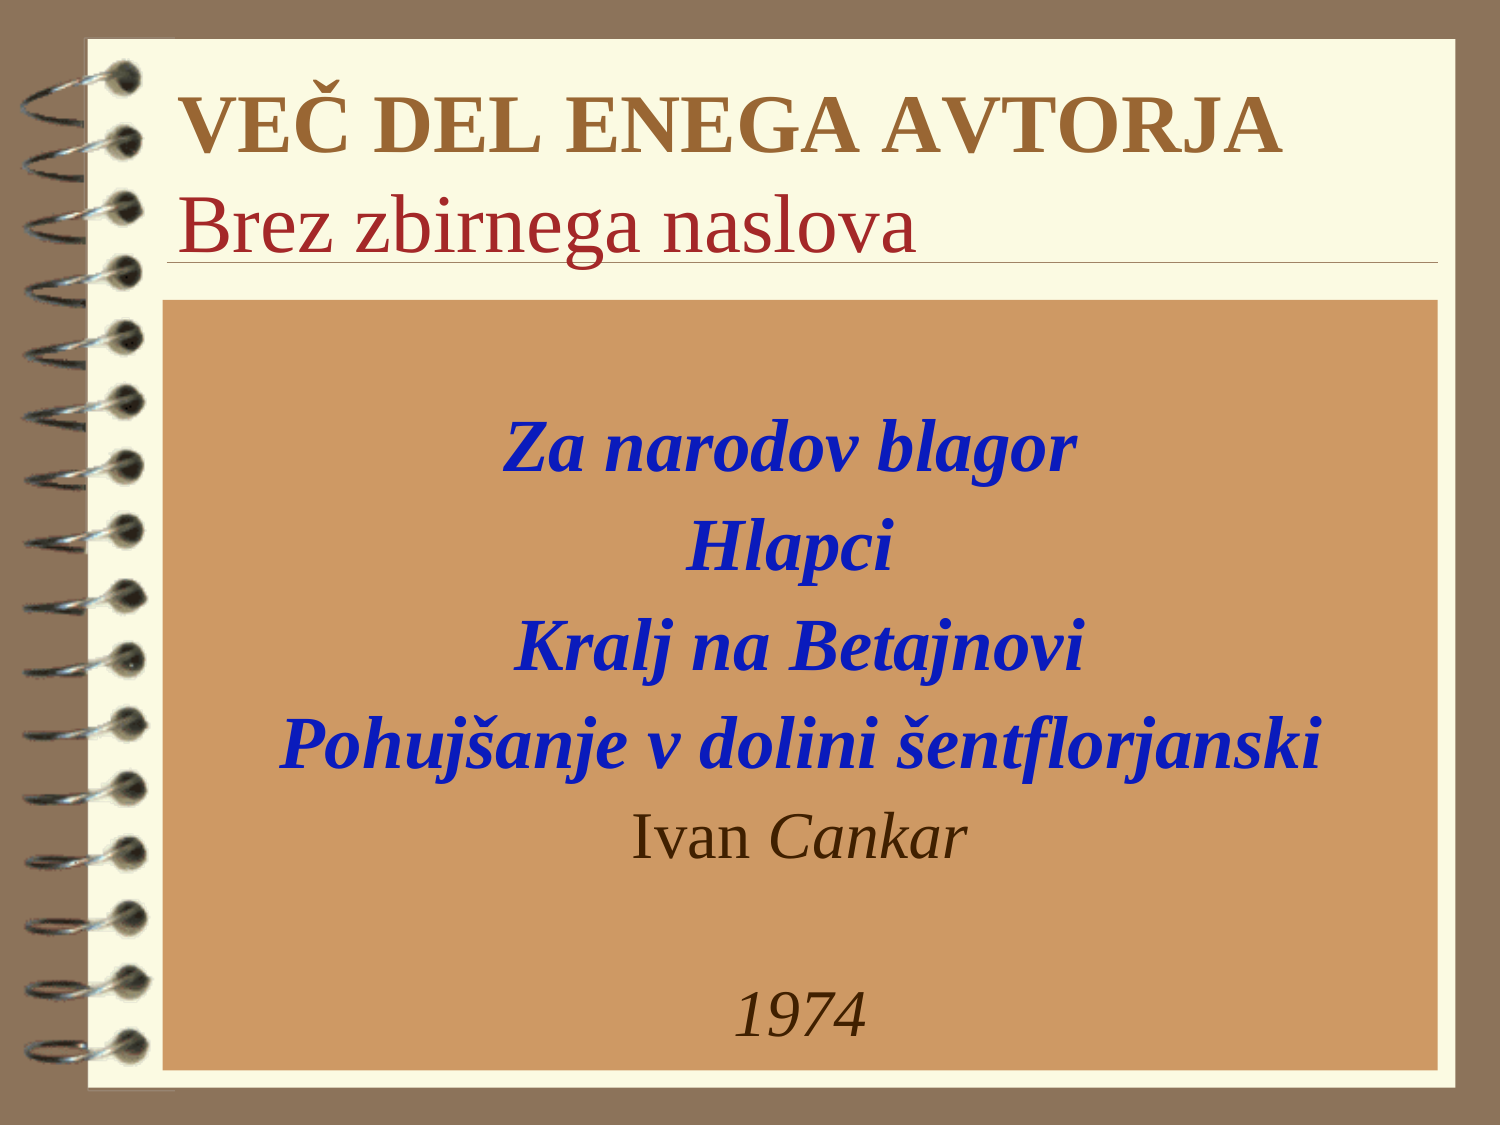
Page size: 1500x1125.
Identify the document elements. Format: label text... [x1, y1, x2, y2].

list Za narodov blagor Hlapci Kralj na Betajnovi Pohujšanje v dolini šentflorjanski Ivan Cankar 1974 [162, 299, 1438, 1071]
title VEČ DEL ENEGA AVTORJA Brez zbirnega naslova [162, 61, 1438, 277]
picture [0, 0, 175, 1125]
